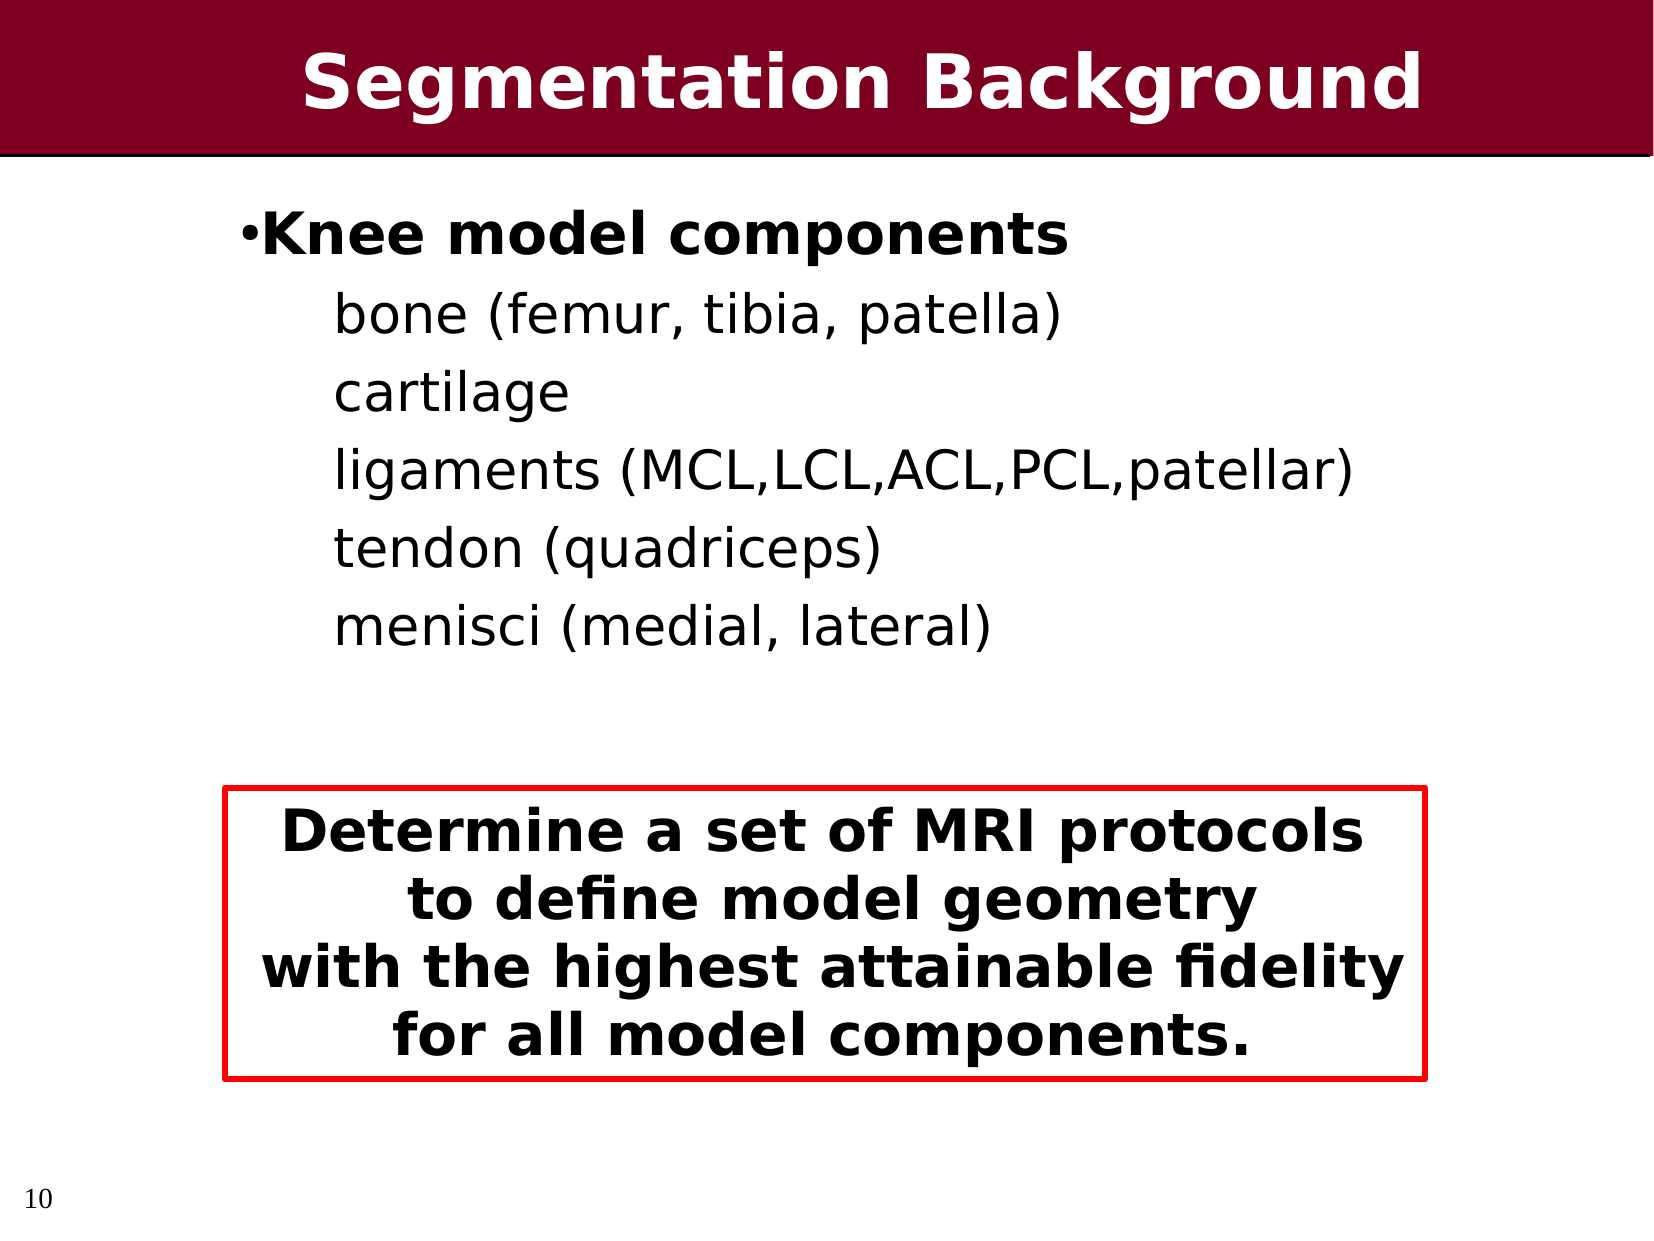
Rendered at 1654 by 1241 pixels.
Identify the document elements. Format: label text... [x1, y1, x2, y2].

text_box Knee model components bone (femur, tibia, patella) cartilage ligaments (MCL,LCL,ACL,PCL,patellar) tendon (quadriceps) menisci (medial, lateral) [225, 193, 1463, 901]
text_box Segmentation Background [0, 31, 1651, 134]
text_box Determine a set of MRI protocols to define model geometry with the highest attainable fidelity for all model components. [225, 787, 1426, 1080]
text_box [0, 0, 1654, 156]
